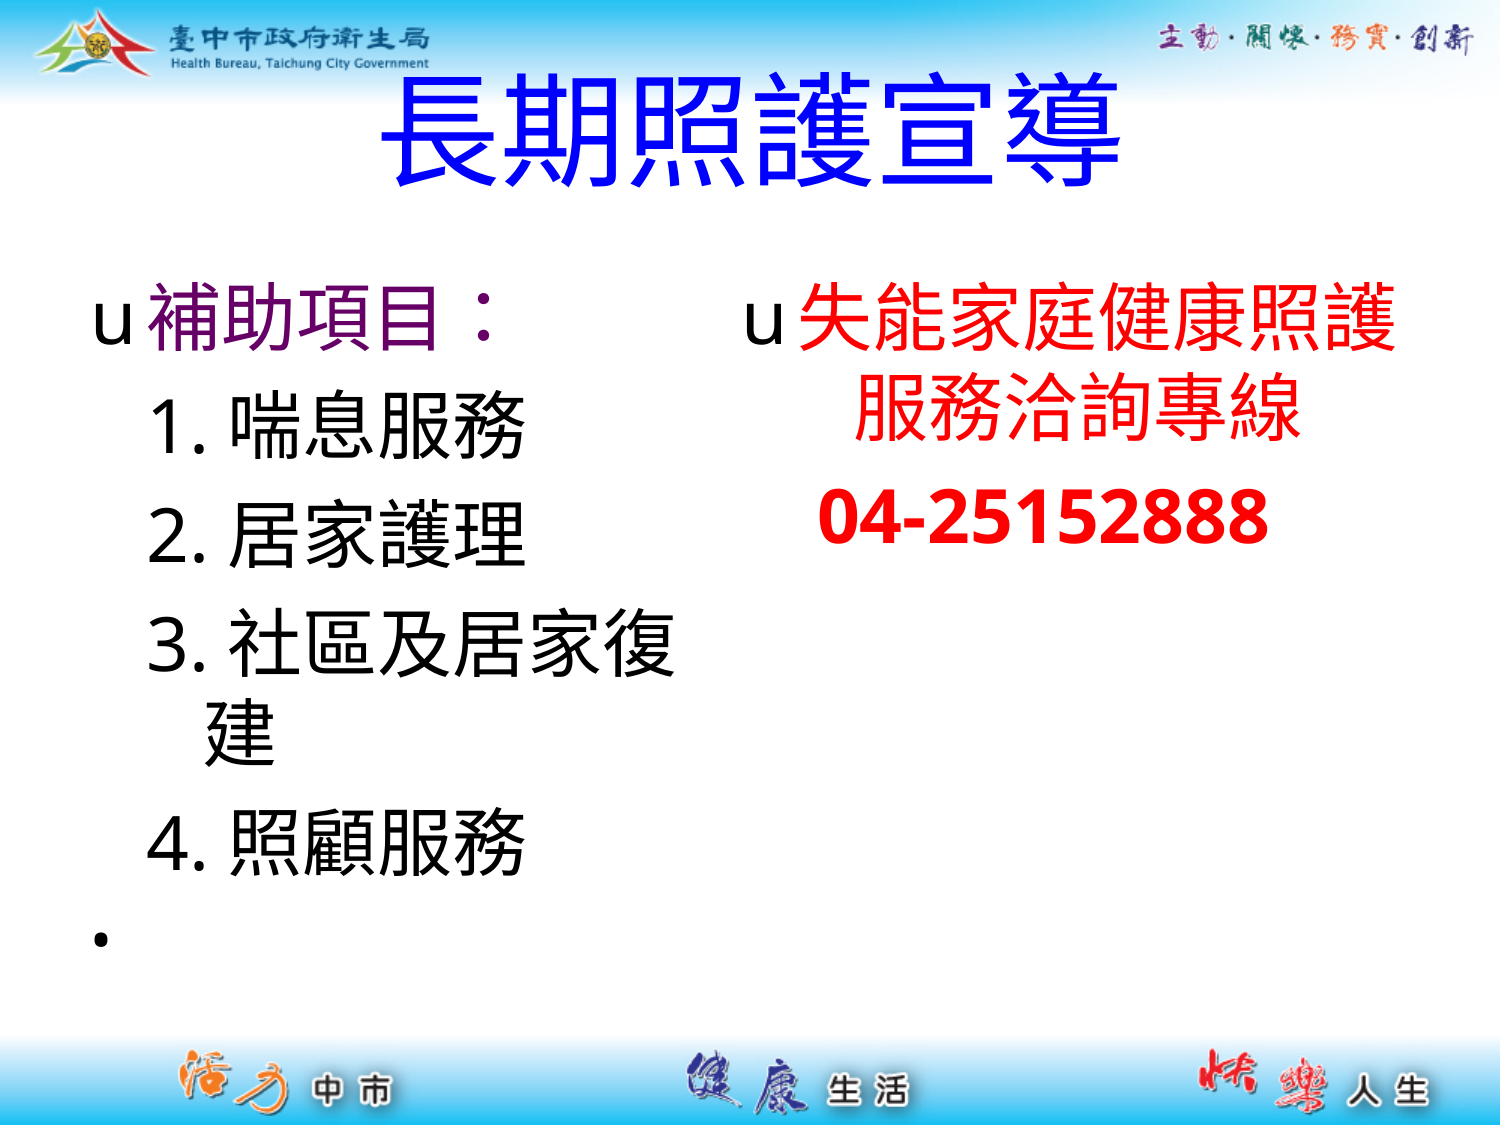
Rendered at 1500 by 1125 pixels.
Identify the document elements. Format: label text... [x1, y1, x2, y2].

title 長期照護宣導 [75, 45, 1426, 233]
list 補助項目： 1.喘息服務 2.居家護理 3.社區及居家復建 4.照顧服務 [75, 262, 726, 1005]
list 失能家庭健康照護服務洽詢專線 04-25152888 [726, 262, 1459, 1005]
